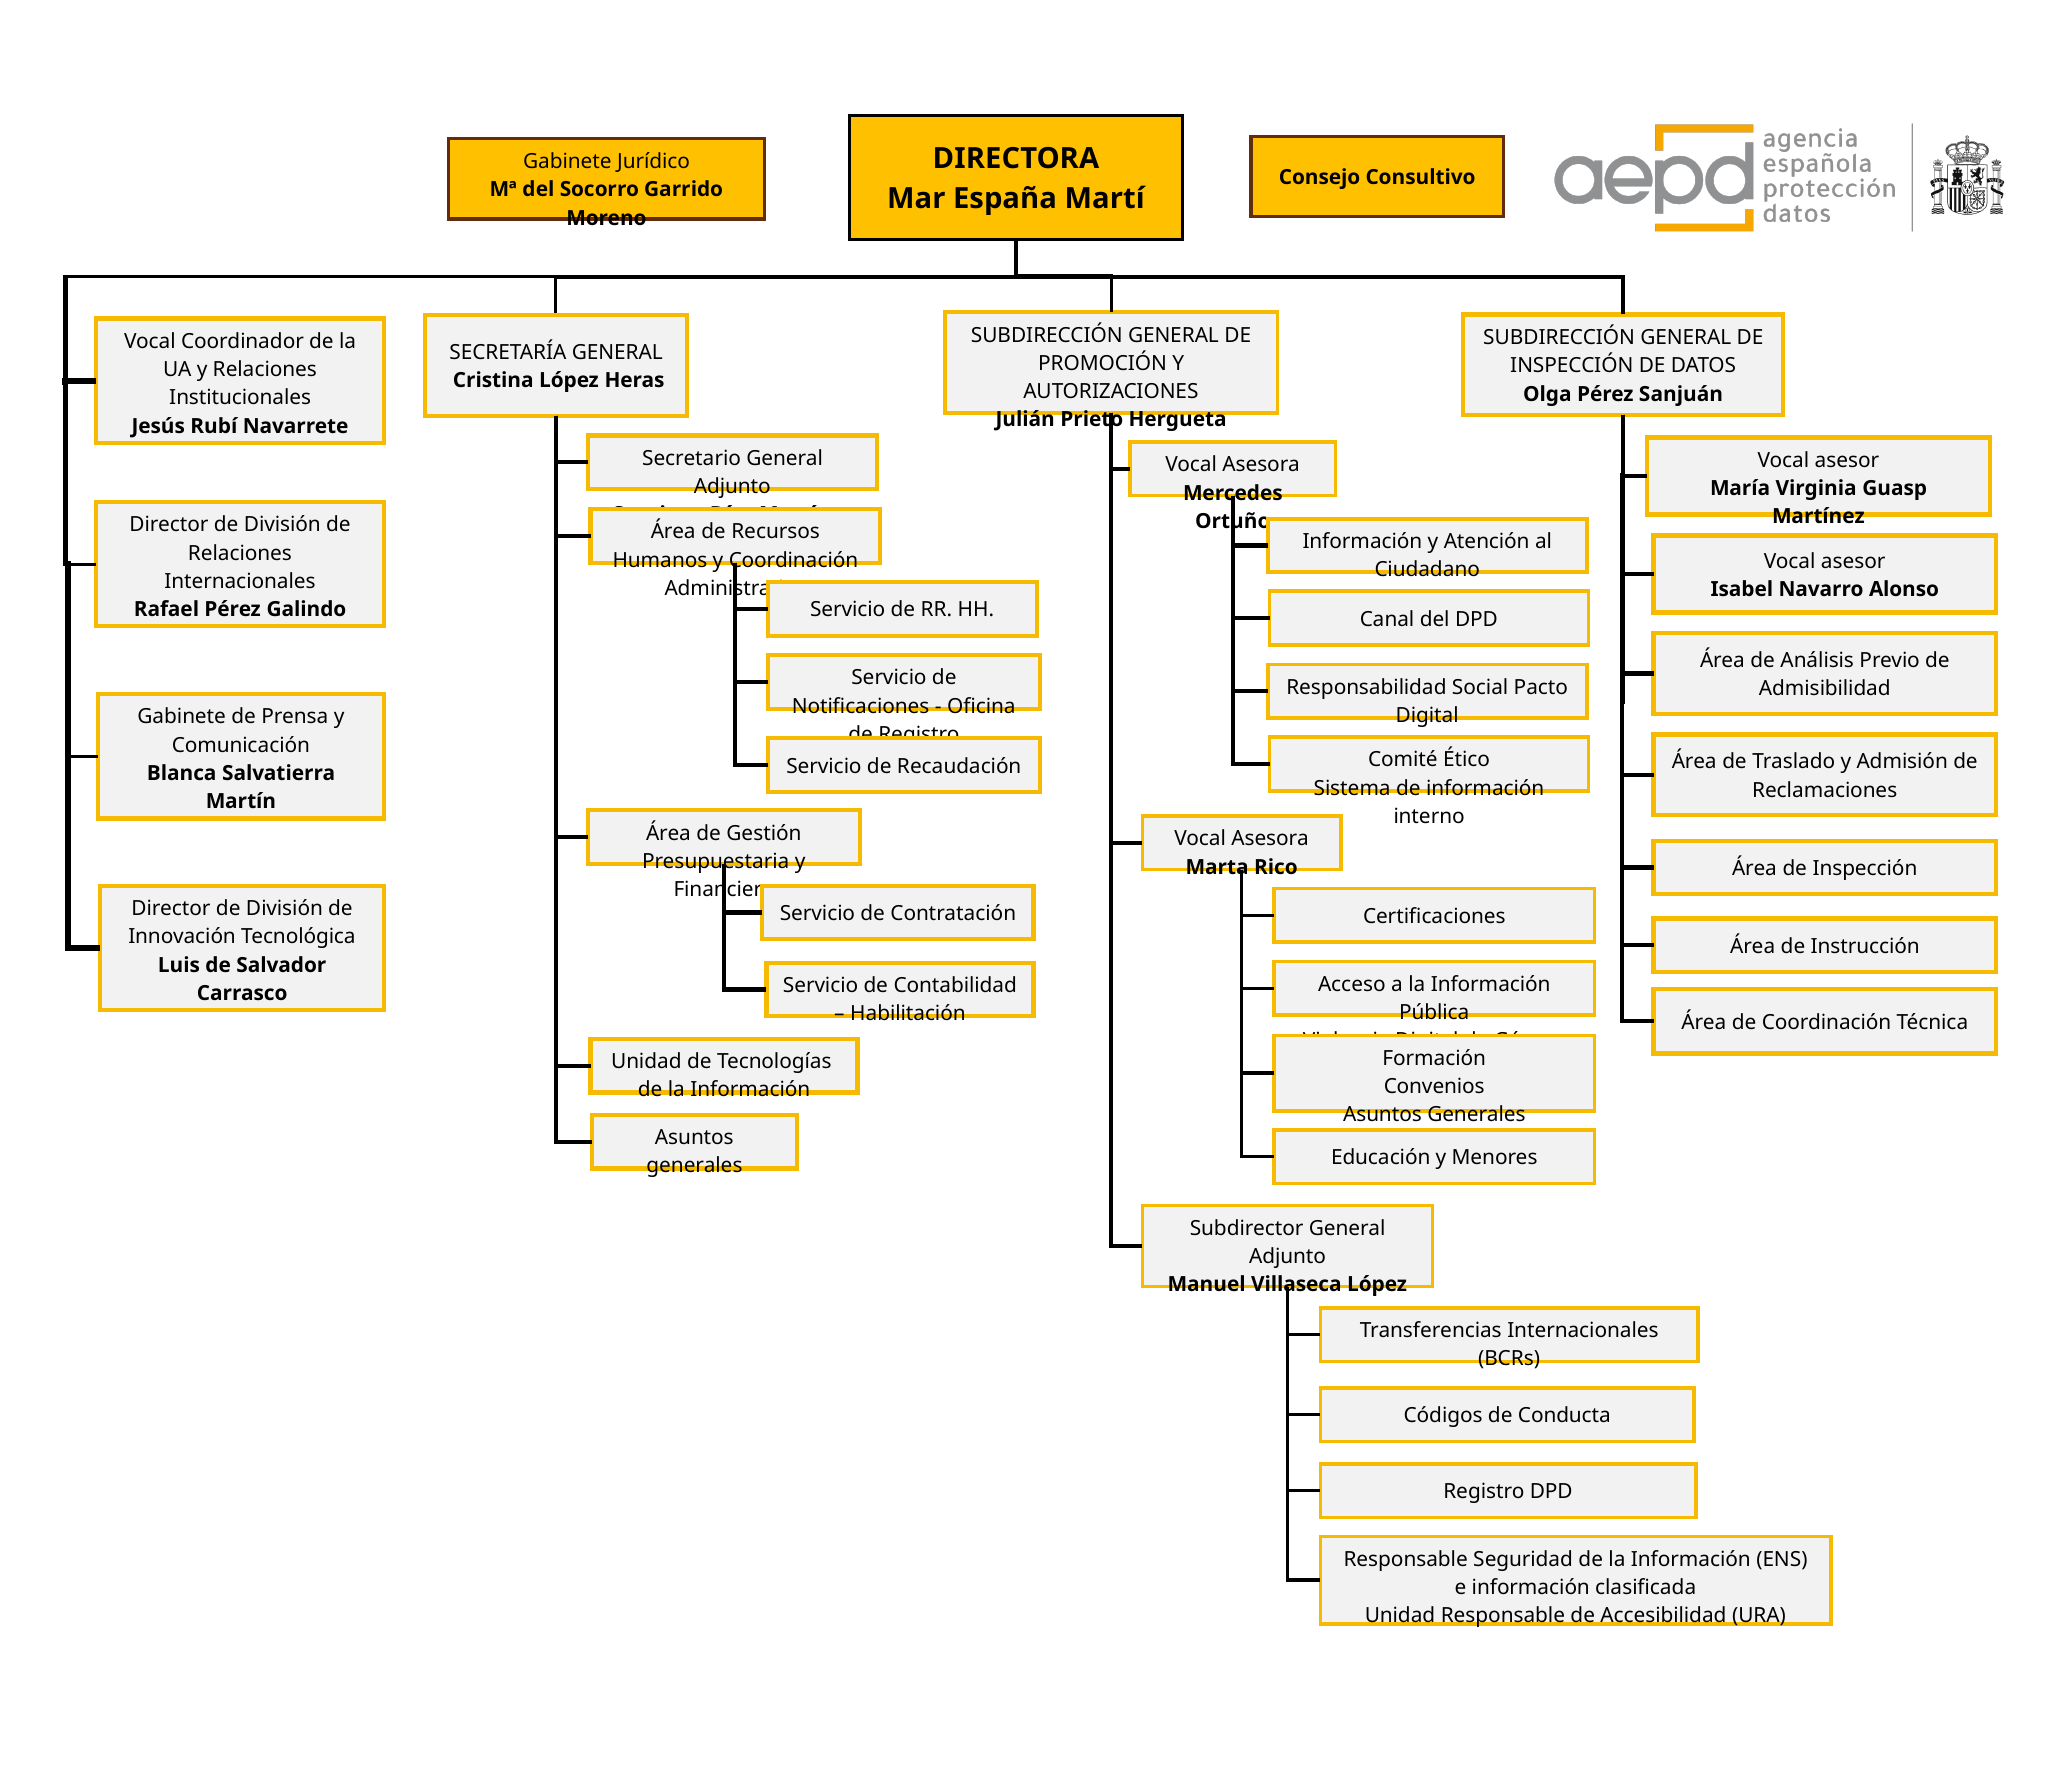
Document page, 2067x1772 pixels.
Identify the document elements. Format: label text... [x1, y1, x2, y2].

text_box Servicio de Contabilidad – Habilitación [766, 963, 1033, 1016]
text_box Servicio de Notificaciones - Oficina de Registro [768, 655, 1040, 709]
text_box Área de Traslado y Admisión de Reclamaciones [1654, 734, 1996, 815]
text_box Comité Ético Sistema de información interno [1270, 737, 1588, 791]
text_box Vocal Coordinador de la UA y Relaciones Institucionales Jesús Rubí Navarrete [96, 319, 384, 443]
text_box Responsabilidad Social Pacto Digital [1268, 664, 1587, 718]
text_box Área de Inspección [1654, 841, 1996, 894]
text_box Certificaciones [1274, 889, 1594, 942]
text_box Gabinete Jurídico Mª del Socorro Garrido Moreno [448, 139, 765, 219]
text_box Unidad de Tecnologías de la Información [590, 1039, 858, 1093]
text_box Acceso a la Información Pública Violencia Digital de Género [1274, 962, 1594, 1015]
text_box Responsable Seguridad de la Información (ENS) e información clasificada Unidad Responsable de Accesibilidad (URA) [1320, 1536, 1831, 1624]
text_box Secretario General Adjunto Santiago Díez Martínez [588, 436, 877, 489]
text_box Área de Recursos Humanos y Coordinación Administrativa [590, 509, 880, 563]
text_box SUBDIRECCIÓN GENERAL DE PROMOCIÓN Y AUTORIZACIONES Julián Prieto Hergueta [945, 312, 1277, 413]
text_box Área de Gestión Presupuestaria y Financiera [588, 810, 860, 864]
picture [1554, 123, 2005, 232]
text_box DIRECTORA Mar España Martí [850, 115, 1182, 240]
text_box Servicio de RR. HH. [768, 582, 1037, 636]
text_box Director de División de Innovación Tecnológica Luis de Salvador Carrasco [100, 886, 384, 1010]
text_box Área de Coordinación Técnica [1654, 989, 1996, 1053]
text_box Servicio de Recaudación [768, 738, 1040, 792]
text_box Consejo Consultivo [1251, 136, 1504, 217]
text_box Vocal asesor Isabel Navarro Alonso [1654, 536, 1996, 613]
text_box Formación Convenios Asuntos Generales [1274, 1035, 1594, 1111]
text_box Información y Atención al Ciudadano [1268, 519, 1587, 572]
text_box Canal del DPD [1270, 591, 1588, 645]
text_box SECRETARÍA GENERAL Cristina López Heras [425, 315, 687, 416]
text_box Códigos de Conducta [1320, 1388, 1694, 1441]
text_box Área de Instrucción [1654, 918, 1996, 972]
text_box Director de División de Relaciones Internacionales Rafael Pérez Galindo [96, 502, 384, 626]
text_box Vocal Asesora Marta Rico [1142, 816, 1341, 870]
text_box Registro DPD [1320, 1464, 1696, 1517]
text_box Gabinete de Prensa y Comunicación Blanca Salvatierra Martín [98, 694, 384, 819]
text_box Vocal asesor María Virginia Guasp Martínez [1647, 437, 1990, 514]
text_box Transferencias Internacionales (BCRs) [1320, 1308, 1698, 1361]
text_box Educación y Menores [1274, 1130, 1594, 1183]
text_box Asuntos generales [592, 1115, 797, 1169]
text_box Servicio de Contratación [762, 886, 1033, 939]
text_box SUBDIRECCIÓN GENERAL DE INSPECCIÓN DE DATOS Olga Pérez Sanjuán [1463, 314, 1783, 415]
text_box Subdirector General Adjunto Manuel Villaseca López [1142, 1205, 1433, 1287]
text_box Área de Análisis Previo de Admisibilidad [1654, 633, 1996, 714]
text_box Vocal Asesora Mercedes Ortuño [1130, 442, 1336, 496]
